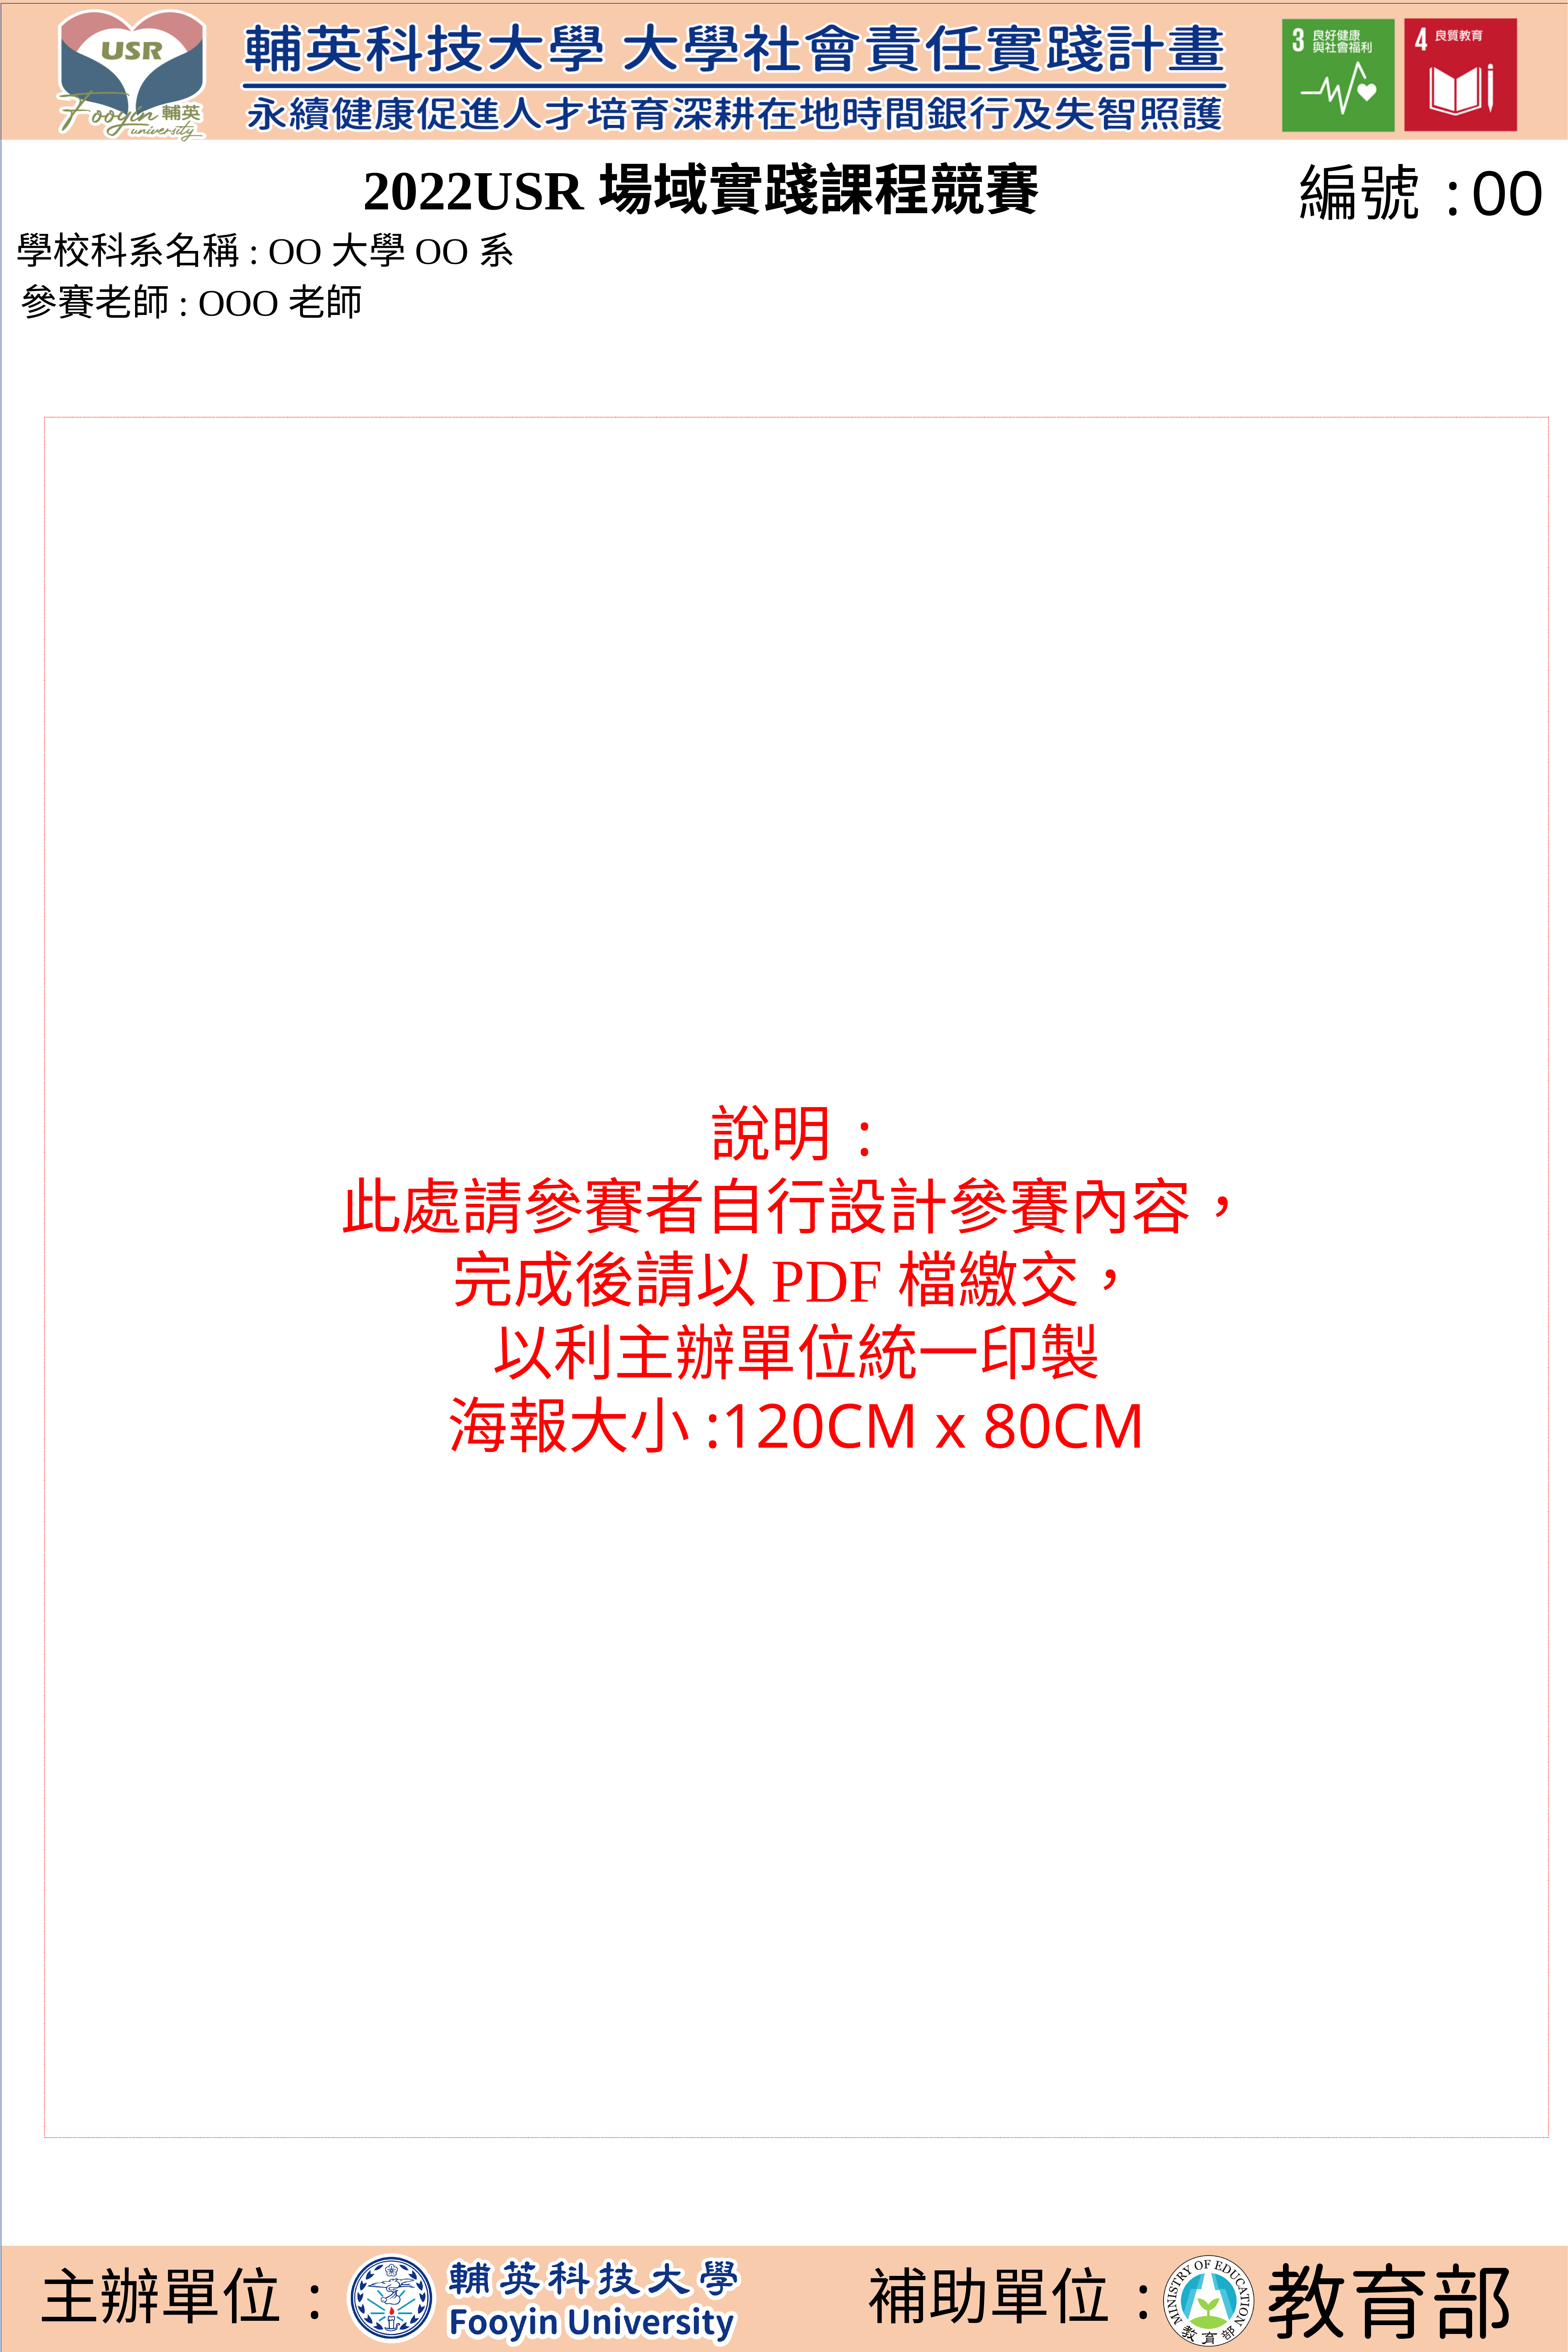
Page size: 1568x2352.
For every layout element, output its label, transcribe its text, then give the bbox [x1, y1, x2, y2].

text_box 2022USR場域實踐課程競賽 [330, 152, 1215, 224]
picture [1163, 2255, 1509, 2347]
text_box 說明: 此處請參賽者自行設計參賽內容， 完成後請以PDF檔繳交， 以利主辦單位統一印製 海報大小:120CM x 80CM [44, 417, 1548, 2138]
text_box 主辦單位: [34, 2255, 416, 2334]
picture [44, 5, 1262, 145]
text_box 補助單位: [862, 2255, 1163, 2334]
text_box 學校科系名稱: OO大學OO系 [11, 224, 607, 274]
text_box [1, 2246, 1568, 2352]
text_box [1, 4, 1568, 140]
text_box 參賽老師: OOO老師 [15, 276, 1420, 327]
text_box [0, 0, 1568, 140]
picture [346, 2253, 741, 2347]
picture [1265, 11, 1528, 140]
text_box 編號:OO [1293, 152, 1562, 231]
